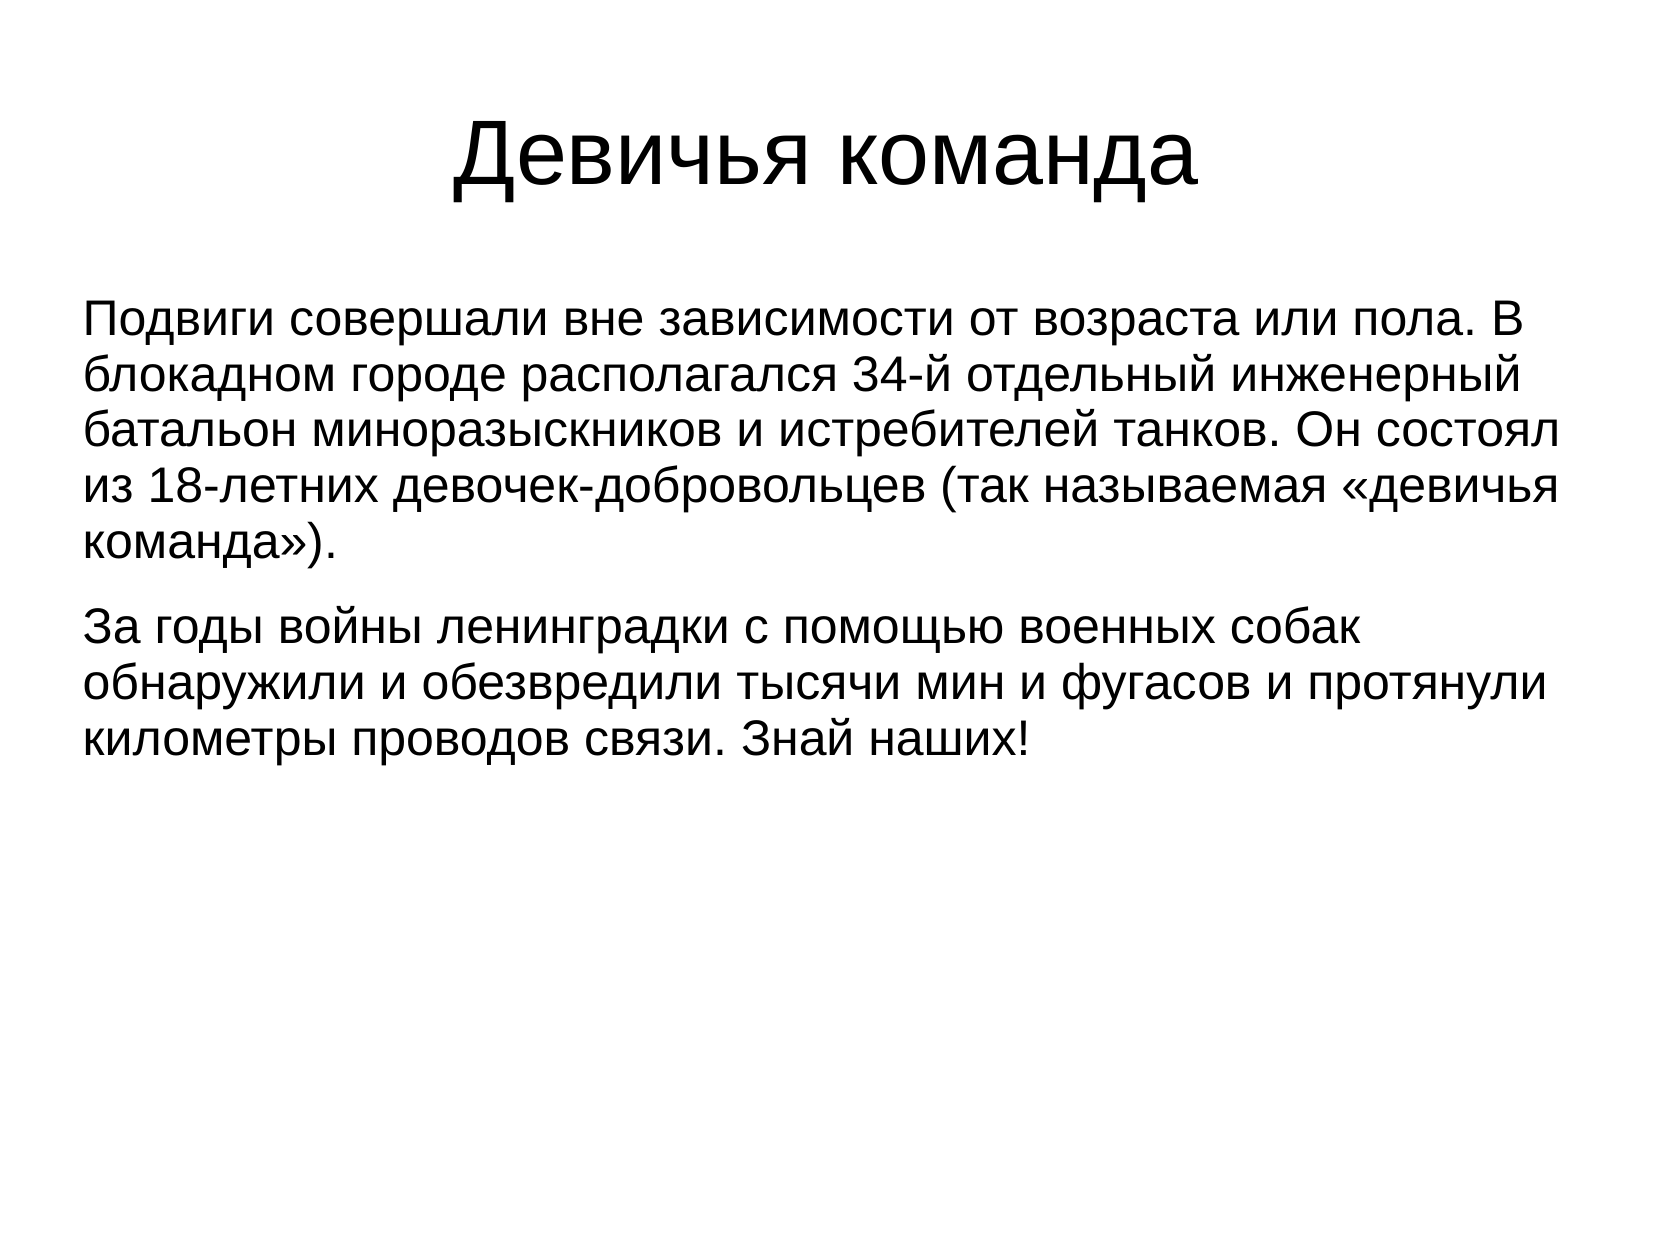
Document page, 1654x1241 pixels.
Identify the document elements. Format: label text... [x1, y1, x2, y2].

list Подвиги совершали вне зависимости от возраста или пола. В блокадном городе располагался 34-й отдельный инженерный батальон миноразыскников и истребителей танков. Он состоял из 18-летних девочек-добровольцев (так называемая «девичья команда»). За годы войны ленинградки с помощью военных собак обнаружили и обезвредили тысячи мин и фугасов и протянули километры проводов связи. Знай наших! [82, 290, 1571, 1109]
title Девичья команда [82, 49, 1571, 257]
